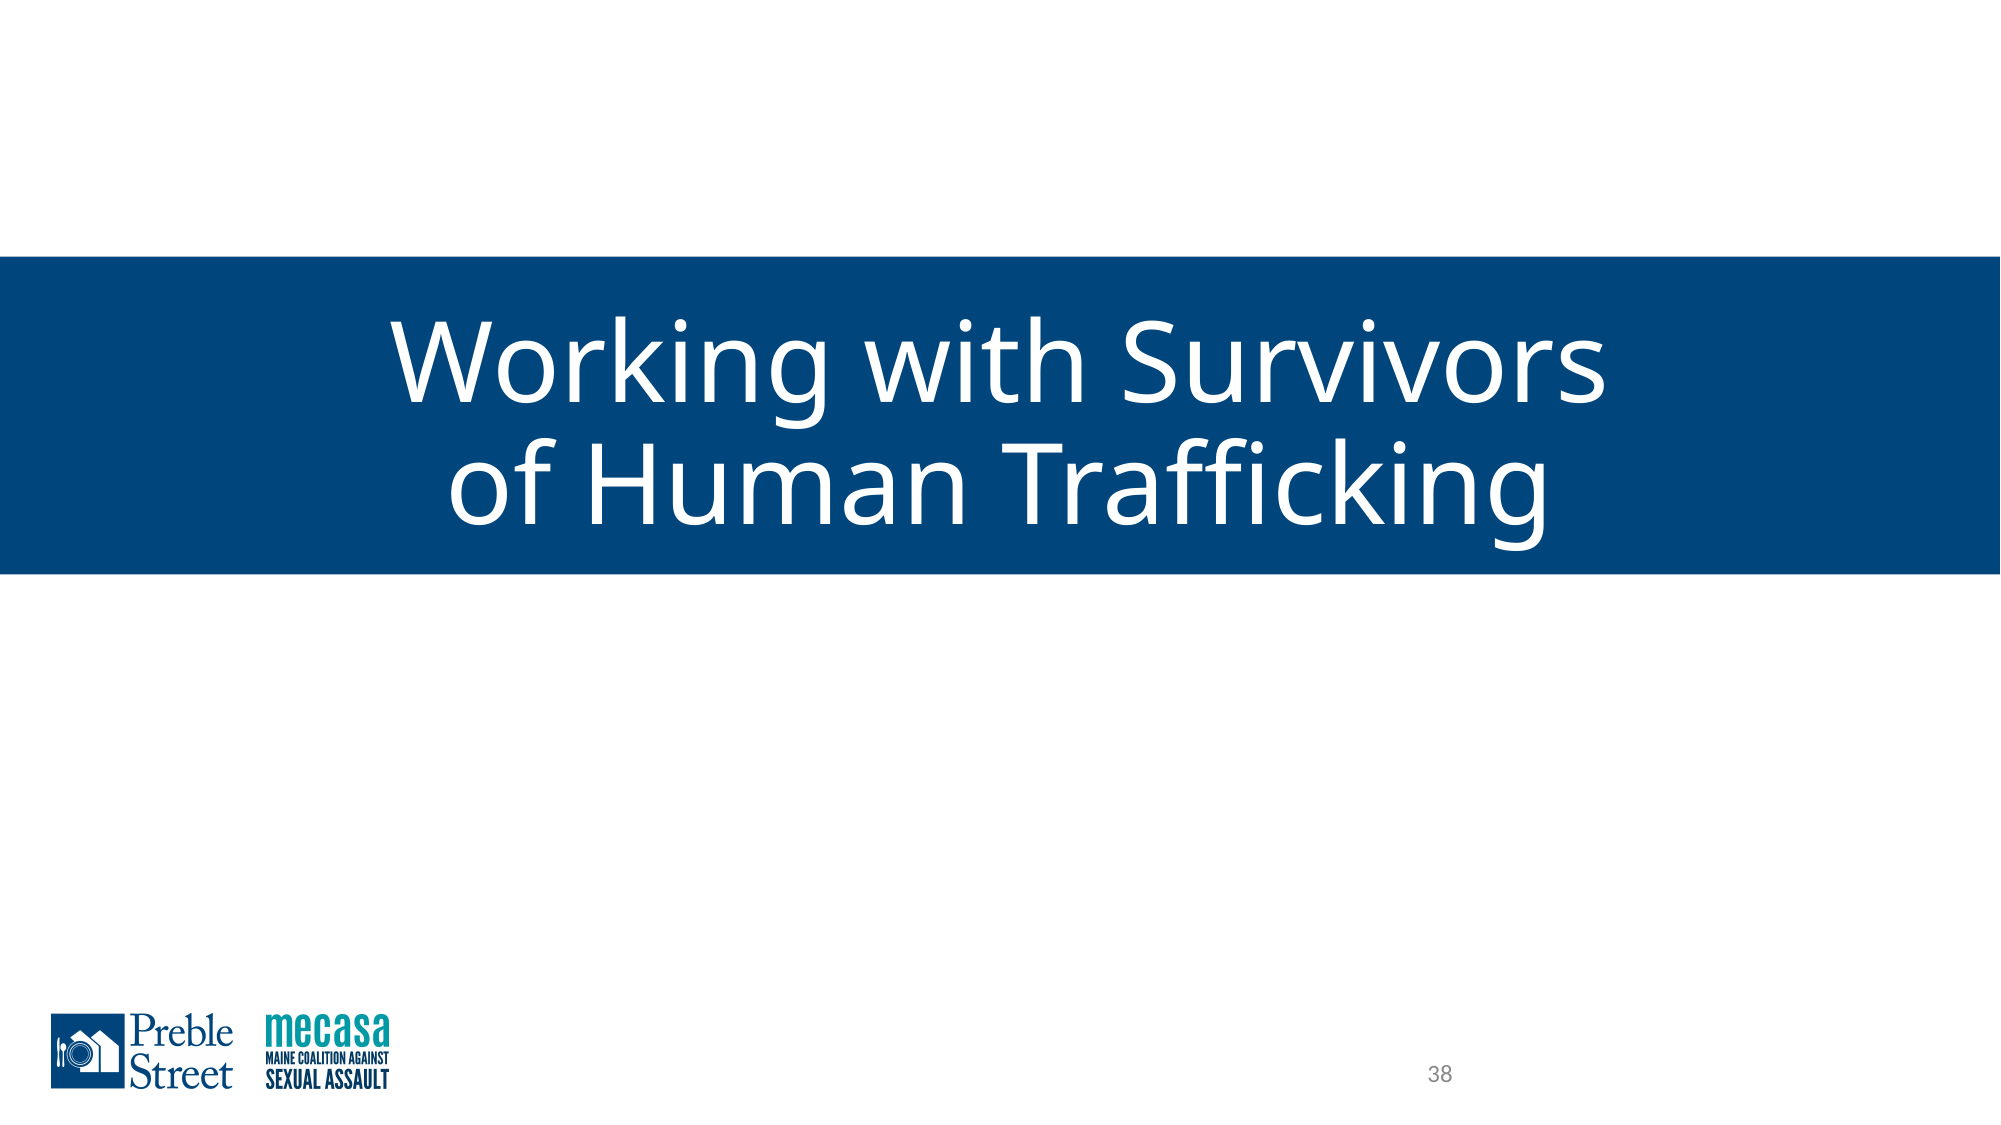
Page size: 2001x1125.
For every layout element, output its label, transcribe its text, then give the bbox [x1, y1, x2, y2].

slide_number 38 [1412, 1042, 1863, 1103]
title Working with Survivors of Human Trafficking [137, 192, 1863, 661]
